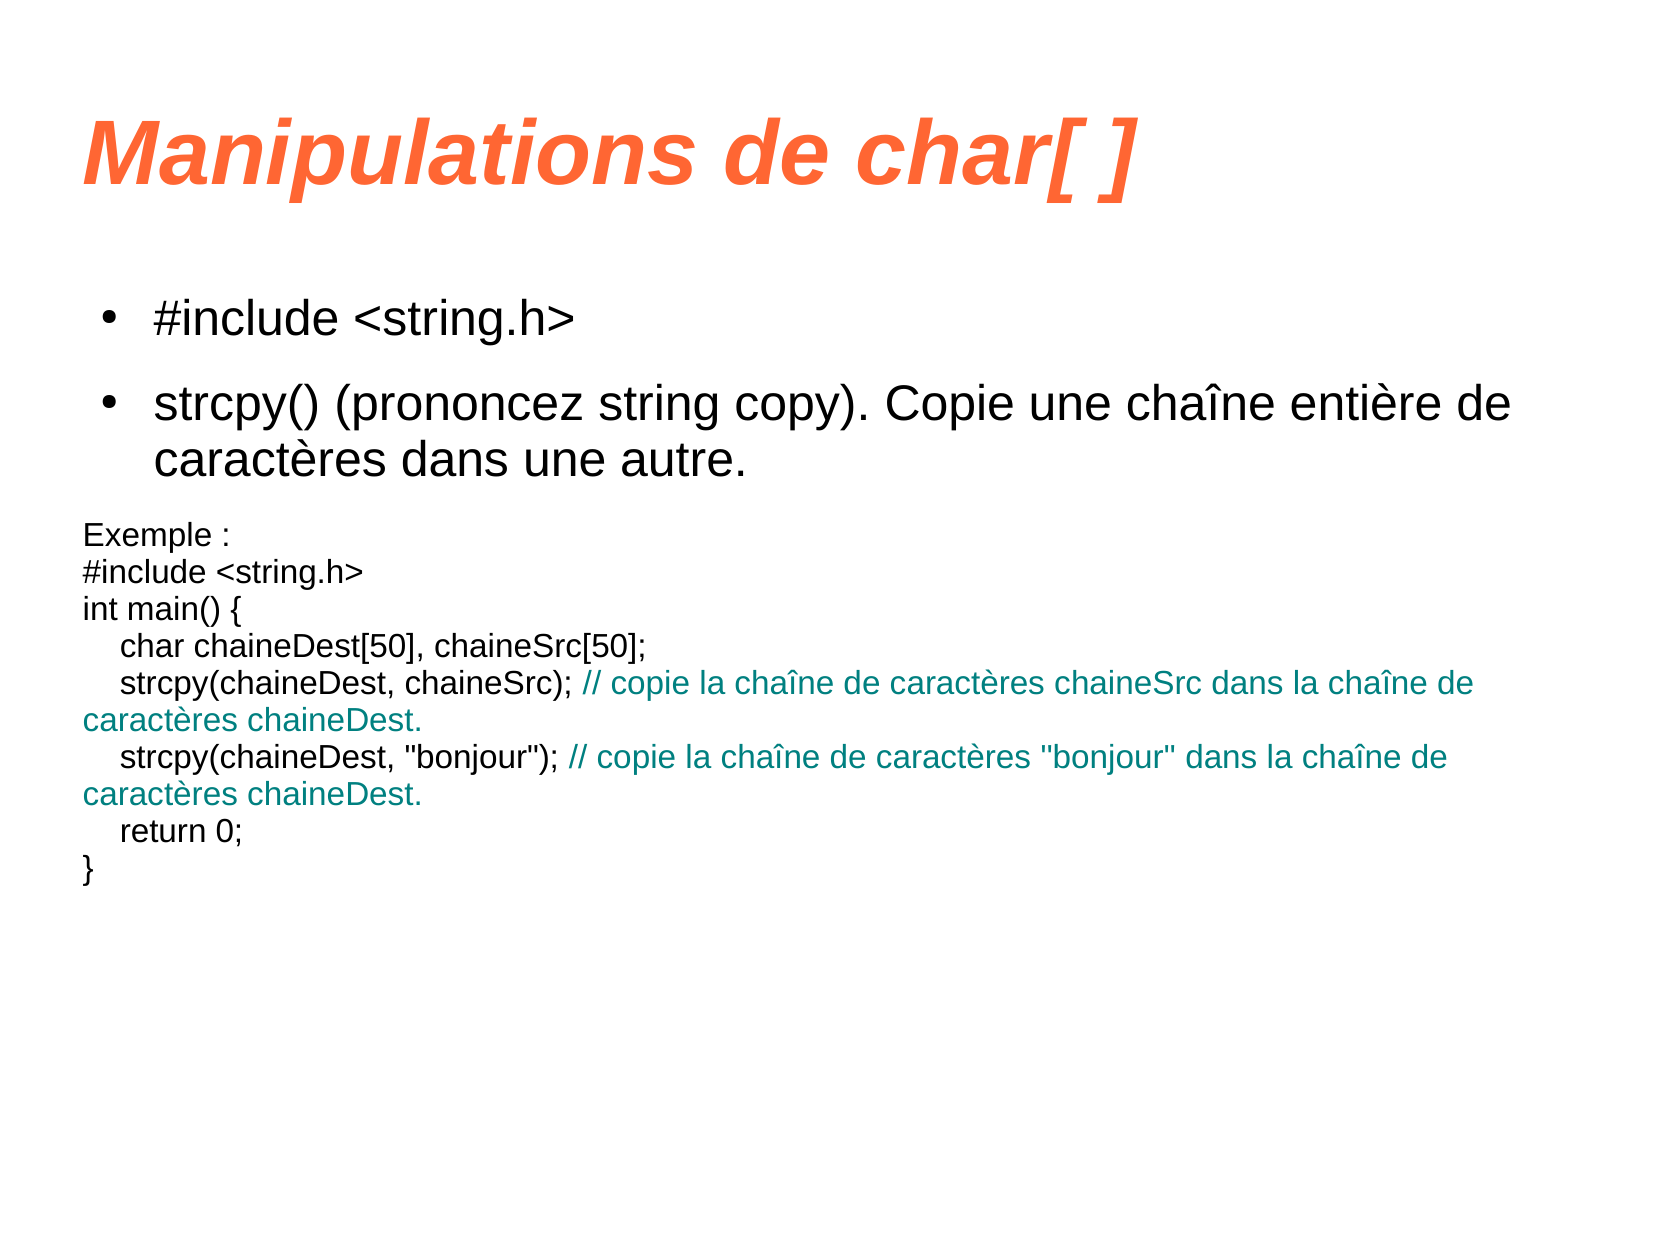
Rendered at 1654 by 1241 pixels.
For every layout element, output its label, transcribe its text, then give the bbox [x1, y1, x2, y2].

title Manipulations de char[ ] [82, 49, 1571, 257]
list #include <string.h> strcpy() (prononcez string copy). Copie une chaîne entière de caractères dans une autre. Exemple : #include <string.h> int main() { char chaineDest[50], chaineSrc[50]; strcpy(chaineDest, chaineSrc); // copie la chaîne de caractères chaineSrc dans la chaîne de caractères chaineDest. strcpy(chaineDest, "bonjour"); // copie la chaîne de caractères ''bonjour'' dans la chaîne de caractères chaineDest. return 0; } [82, 290, 1571, 1109]
